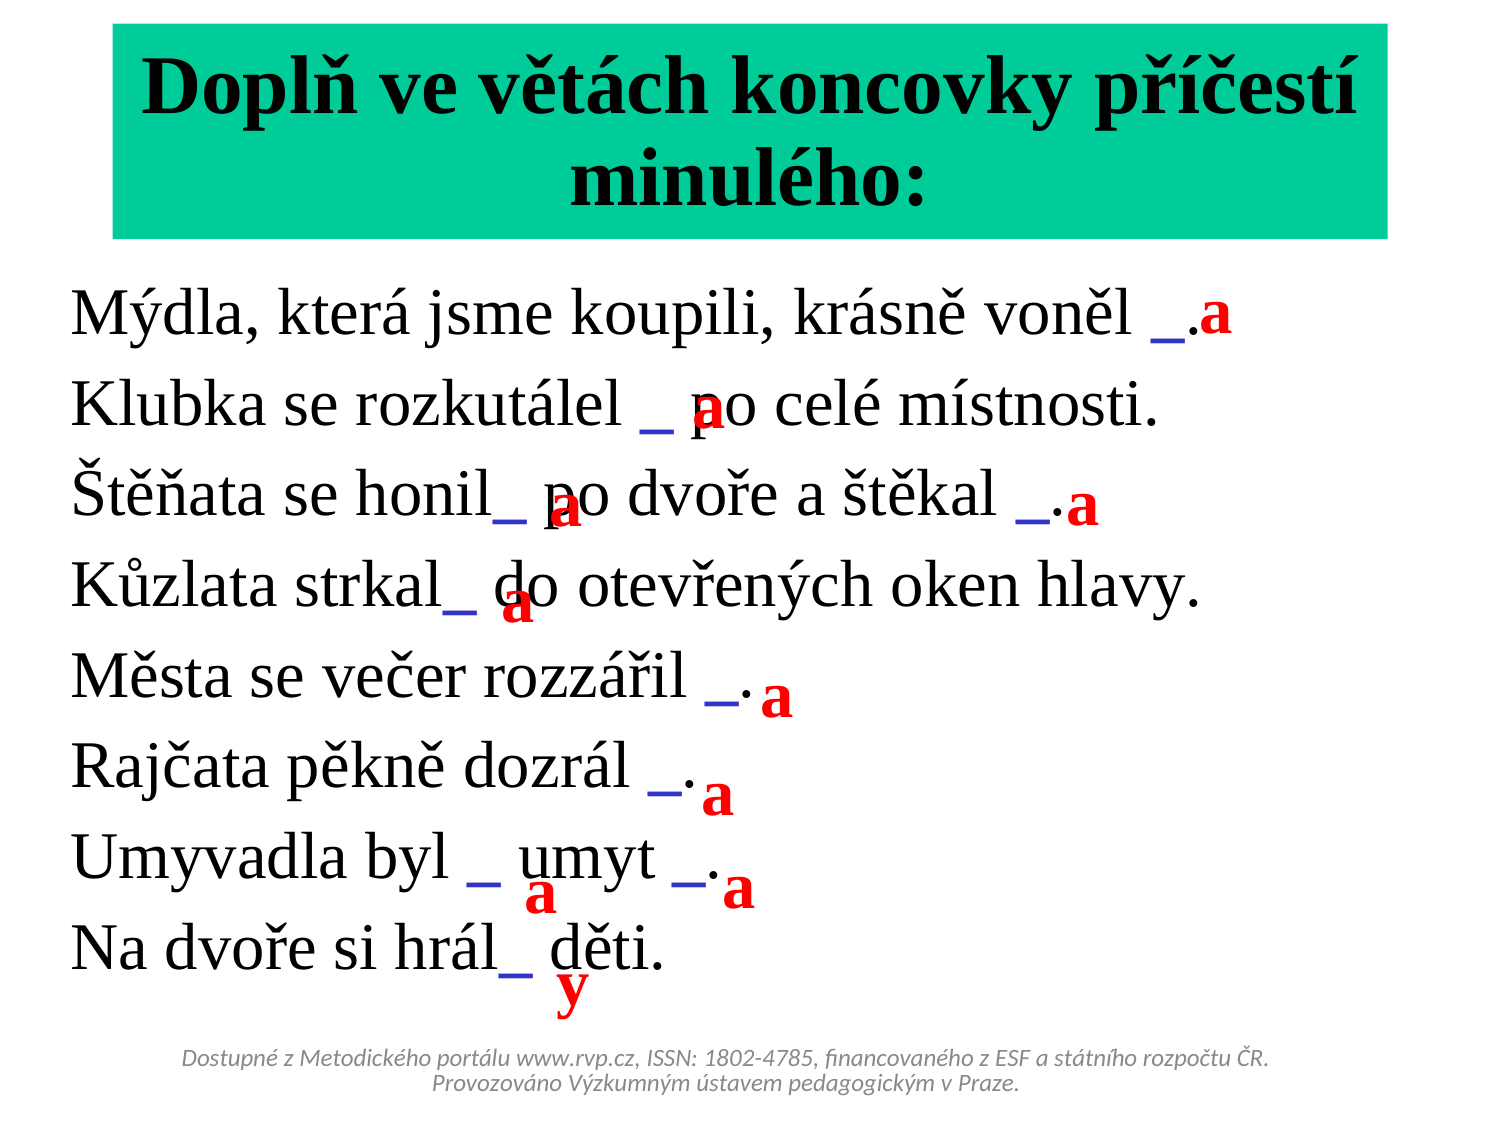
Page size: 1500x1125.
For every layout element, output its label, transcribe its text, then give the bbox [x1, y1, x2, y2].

text_box a [486, 555, 605, 645]
text_box a [686, 748, 805, 839]
text_box a [707, 841, 826, 931]
text_box y [541, 938, 649, 1029]
text_box a [509, 846, 628, 936]
title Doplň ve větách koncovky příčestí minulého: [112, 23, 1388, 240]
text_box a [745, 649, 864, 740]
text_box a [1052, 458, 1171, 549]
text_box a [1184, 266, 1303, 356]
list Mýdla, která jsme koupili, krásně voněl _. Klubka se rozkutálel _ po celé místnosti. Štěňata se honil_ po dvoře a štěkal _. Kůzlata strkal_ do otevřených oken hlavy. Města se večer rozzářil _. Rajčata pěkně dozrál _. Umyvadla byl _ umyt _. Na dvoře si hrál_ děti. [55, 267, 1500, 1083]
text_box a [677, 361, 796, 452]
text_box Dostupné z Metodického portálu www.rvp.cz, ISSN: 1802-4785, financovaného z ESF a státního rozpočtu ČR. Provozováno Výzkumným ústavem pedagogickým v Praze. [105, 1042, 1348, 1103]
text_box a [534, 459, 653, 550]
